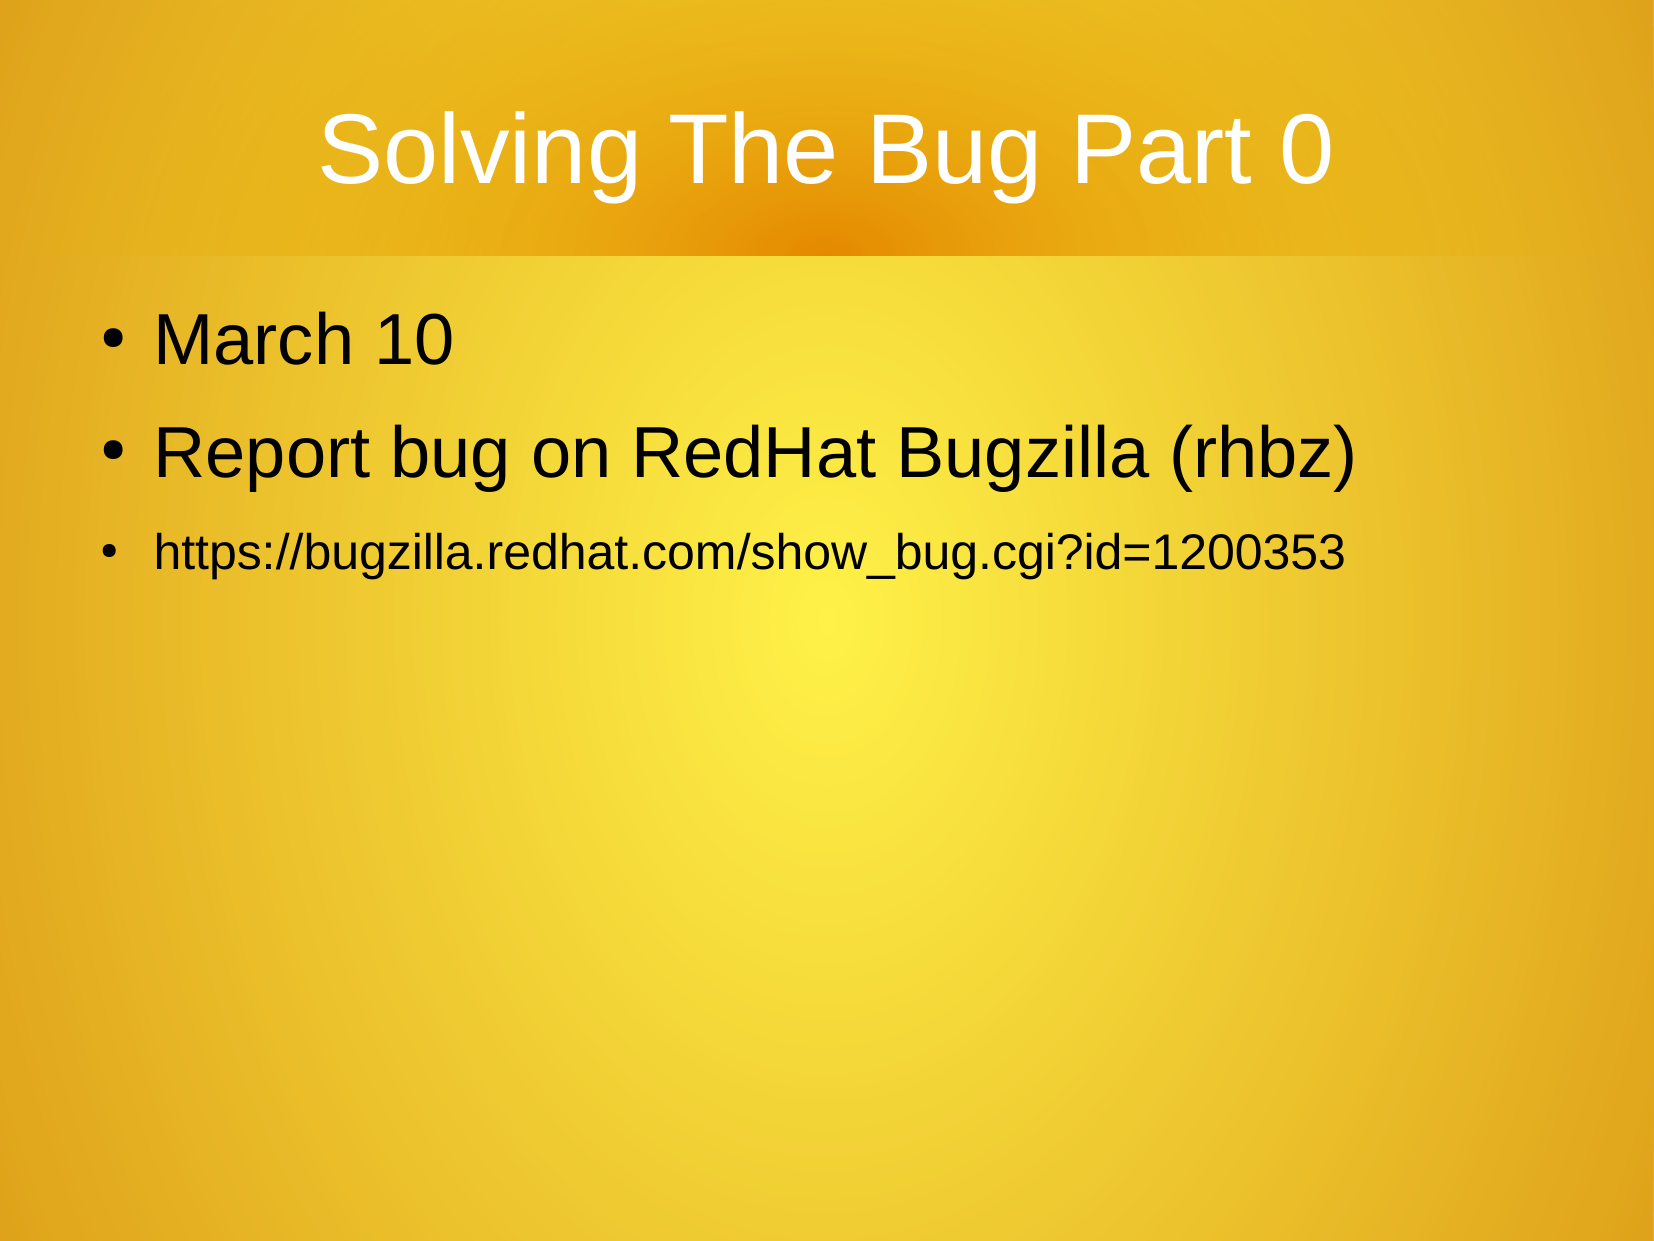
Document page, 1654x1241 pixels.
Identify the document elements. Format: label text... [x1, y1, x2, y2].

list March 10 Report bug on RedHat Bugzilla (rhbz) https://bugzilla.redhat.com/show_bug.cgi?id=1200353 [82, 299, 1571, 1019]
title Solving The Bug Part 0 [82, 47, 1571, 252]
